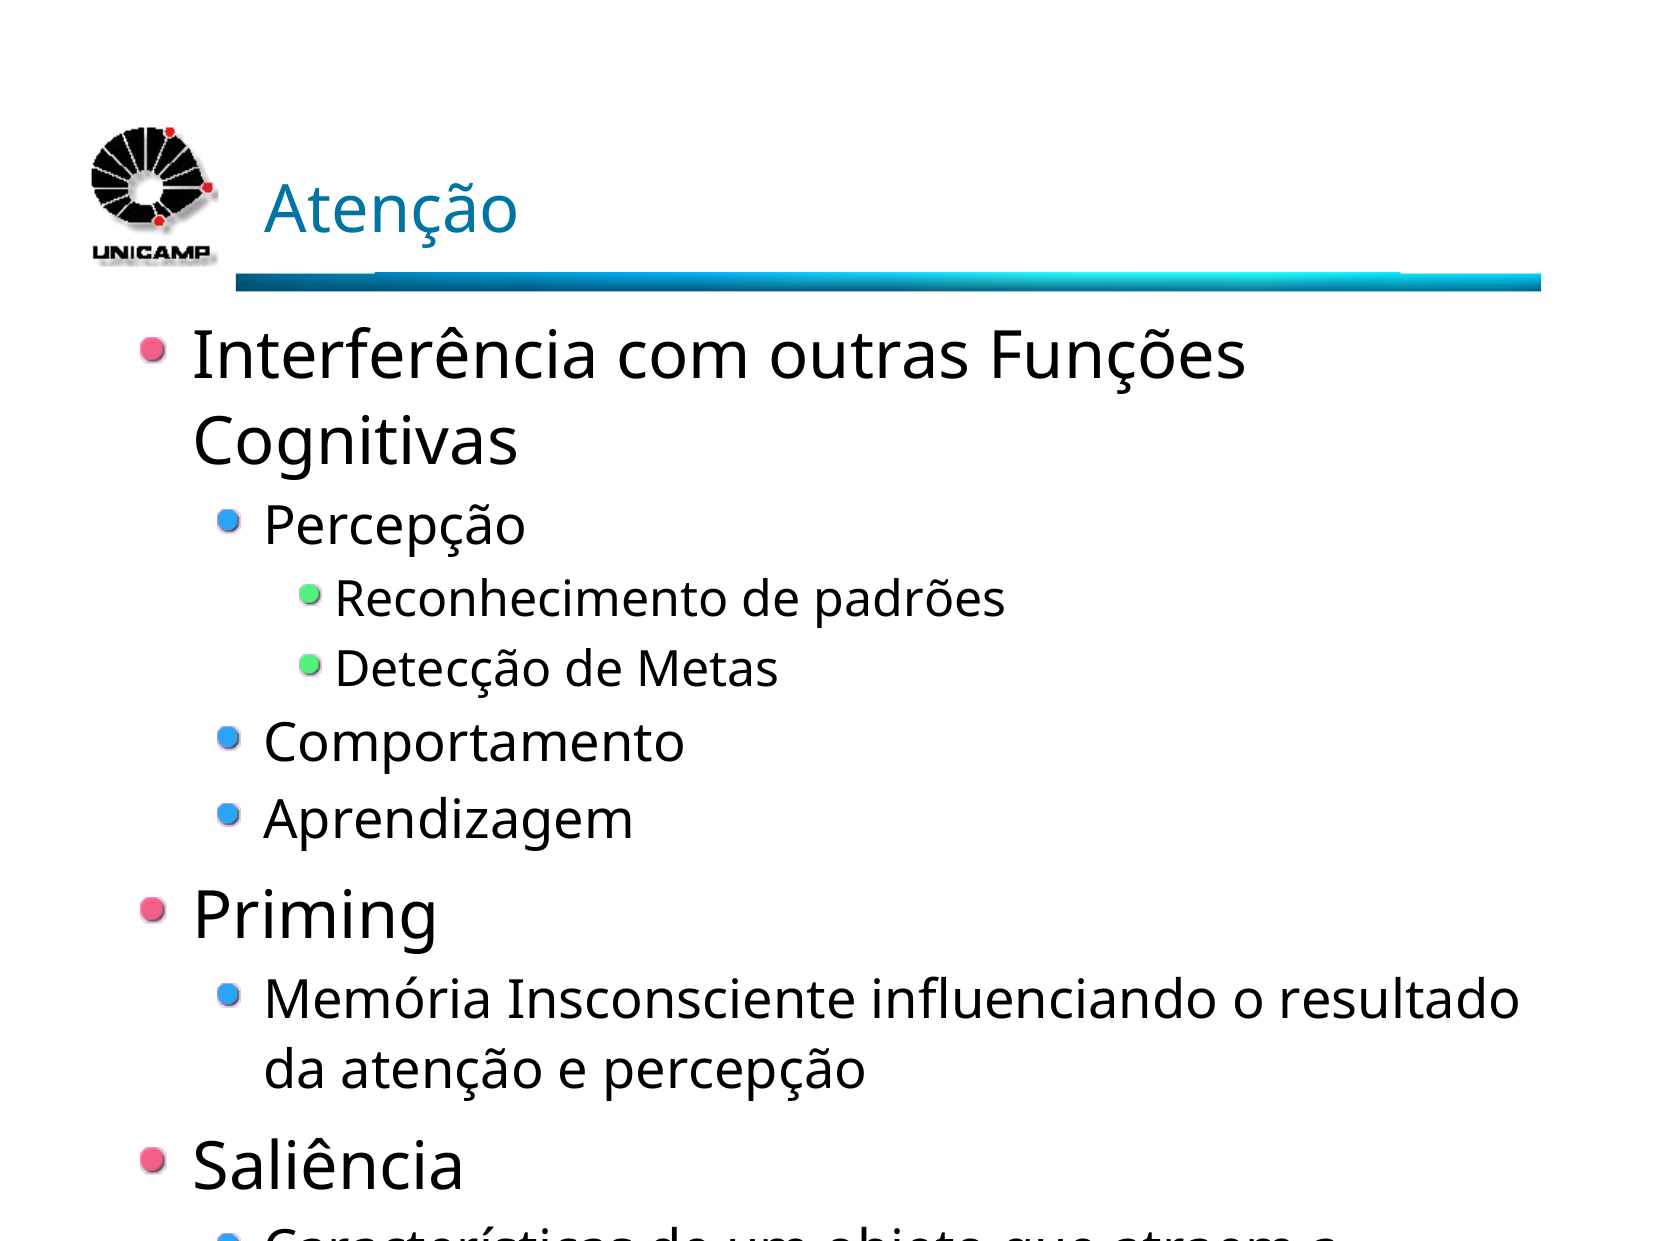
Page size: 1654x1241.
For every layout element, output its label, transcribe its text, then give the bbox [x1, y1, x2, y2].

title Atenção [264, 42, 1534, 250]
picture [216, 1232, 242, 1241]
picture [125, 272, 1654, 295]
list Interferência com outras Funções Cognitivas Percepção Reconhecimento de padrões Detecção de Metas Comportamento Aprendizagem Priming Memória Insconsciente influenciando o resultado da atenção e percepção Saliência Características de um objeto que atraem a atenção para si. [121, 309, 1534, 1182]
